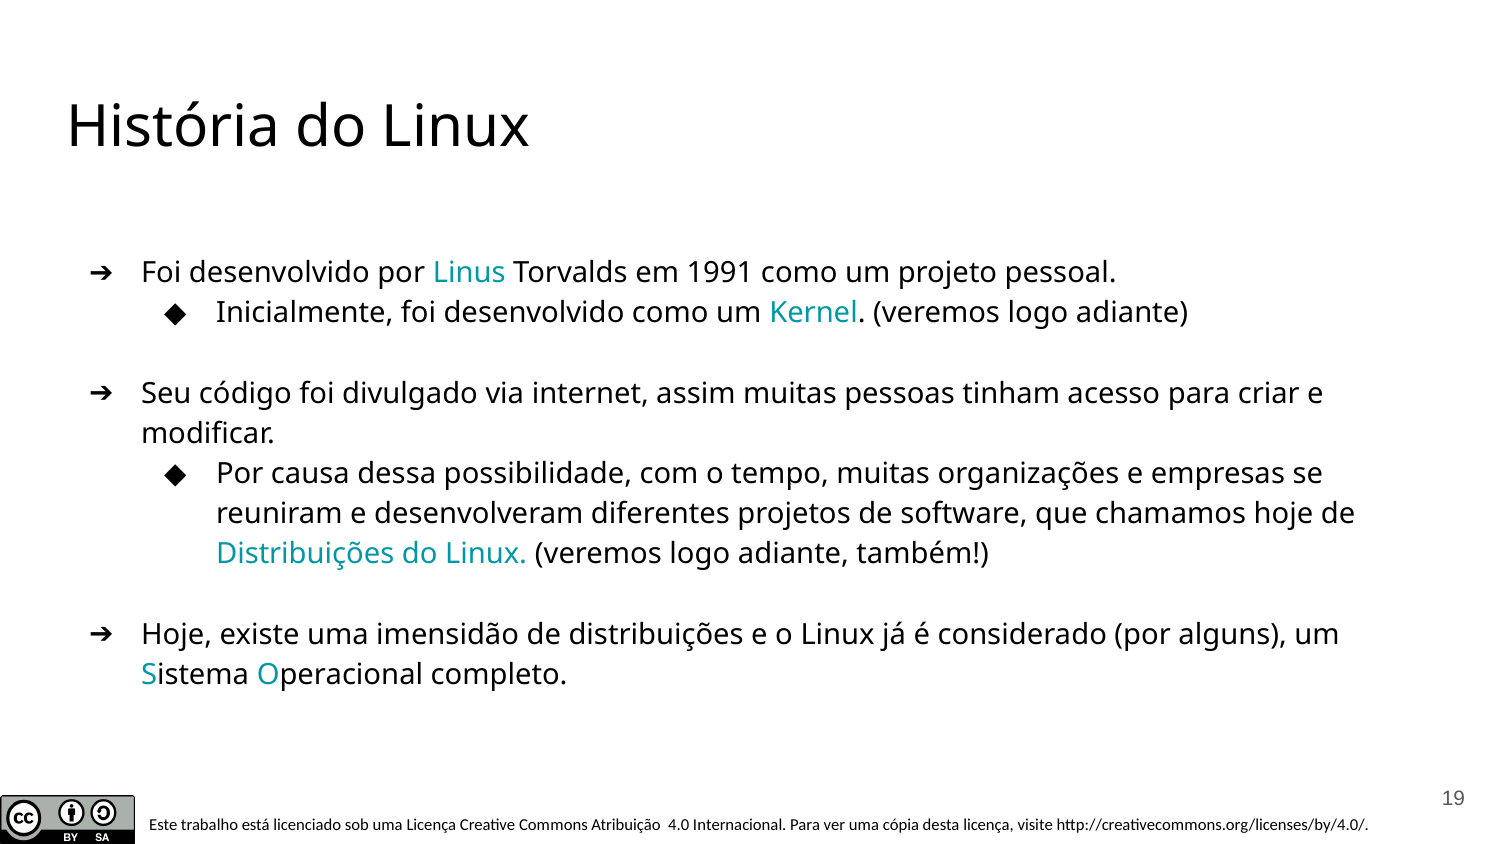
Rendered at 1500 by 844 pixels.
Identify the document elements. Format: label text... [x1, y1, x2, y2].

title História do Linux [51, 72, 1449, 167]
list Foi desenvolvido por Linus Torvalds em 1991 como um projeto pessoal. Inicialmente, foi desenvolvido como um Kernel. (veremos logo adiante) Seu código foi divulgado via internet, assim muitas pessoas tinham acesso para criar e modificar. Por causa dessa possibilidade, com o tempo, muitas organizações e empresas se reuniram e desenvolveram diferentes projetos de software, que chamamos hoje de Distribuições do Linux. (veremos logo adiante, também!) Hoje, existe uma imensidão de distribuições e o Linux já é considerado (por alguns), um Sistema Operacional completo. [51, 189, 1449, 750]
picture [0, 795, 135, 844]
text_box Este trabalho está licenciado sob uma Licença Creative Commons Atribuição 4.0 Internacional. Para ver uma cópia desta licença, visite http://creativecommons.org/licenses/by/4.0/. [135, 795, 1500, 844]
slide_number <number> [1389, 764, 1480, 795]
